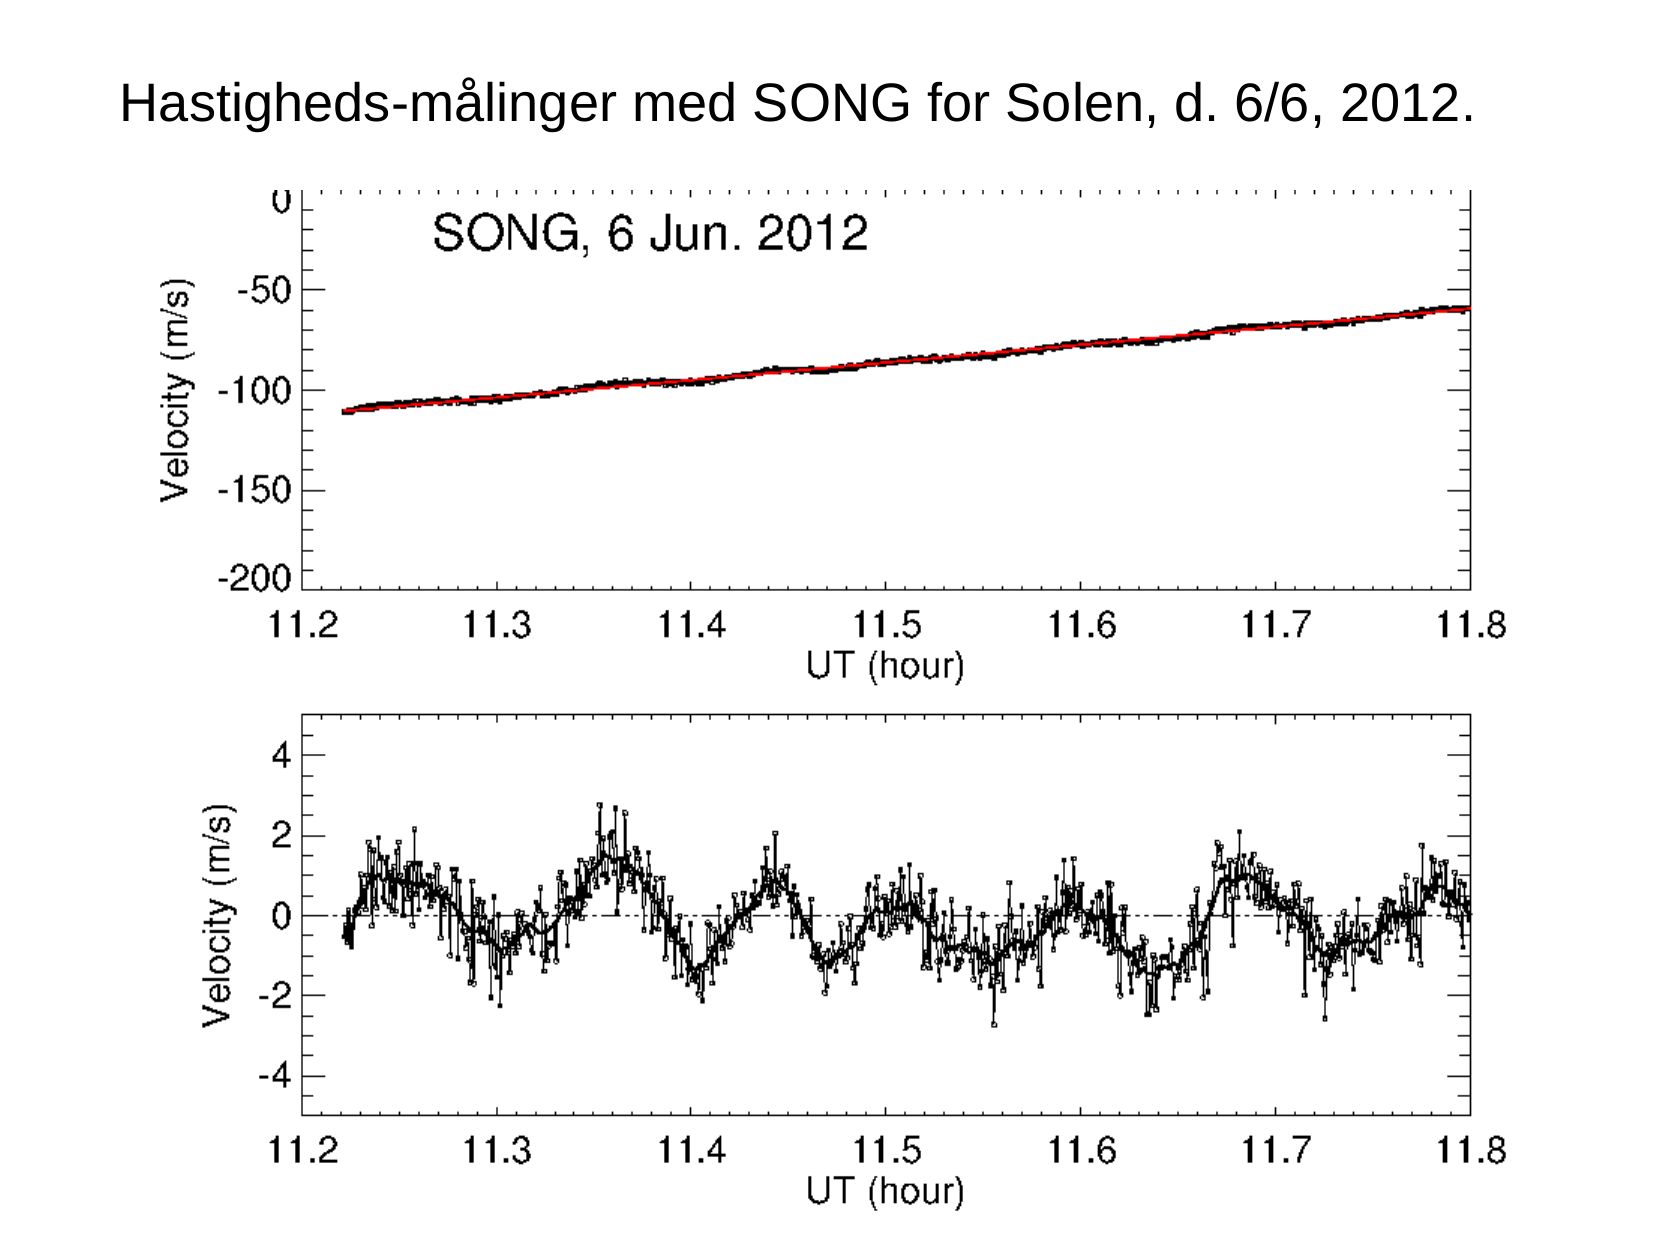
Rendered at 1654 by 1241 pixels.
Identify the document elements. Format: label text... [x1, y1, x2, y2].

picture [105, 190, 1530, 1241]
text_box Hastigheds-målinger med SONG for Solen, d. 6/6, 2012. [105, 59, 1493, 136]
